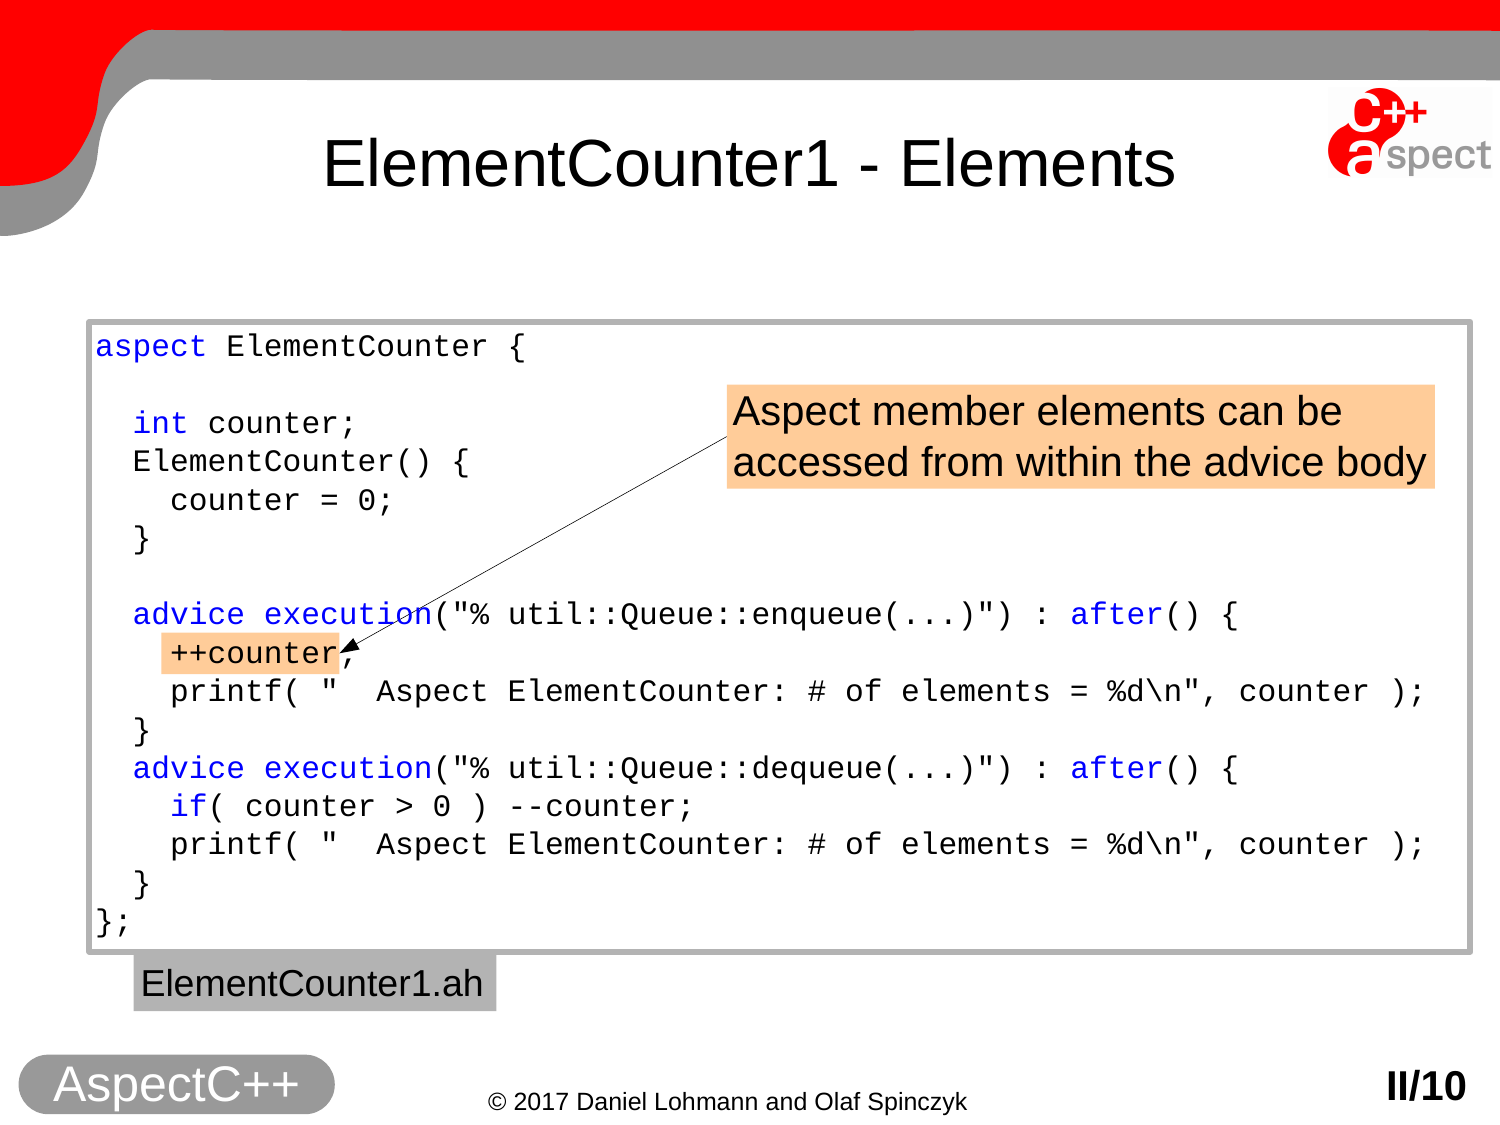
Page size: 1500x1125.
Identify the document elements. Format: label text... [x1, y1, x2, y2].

text_box aspect ElementCounter { int counter; ElementCounter() { counter = 0; } advice execution("% util::Queue::enqueue(...)") : after() { ++counter; printf( " Aspect ElementCounter: # of elements = %d\n", counter ); } advice execution("% util::Queue::dequeue(...)") : after() { if( counter > 0 ) --counter; printf( " Aspect ElementCounter: # of elements = %d\n", counter ); } }; [89, 321, 1471, 952]
text_box ElementCounter1.ah [133, 955, 497, 1009]
title ElementCounter1 - Elements [112, 98, 1388, 223]
